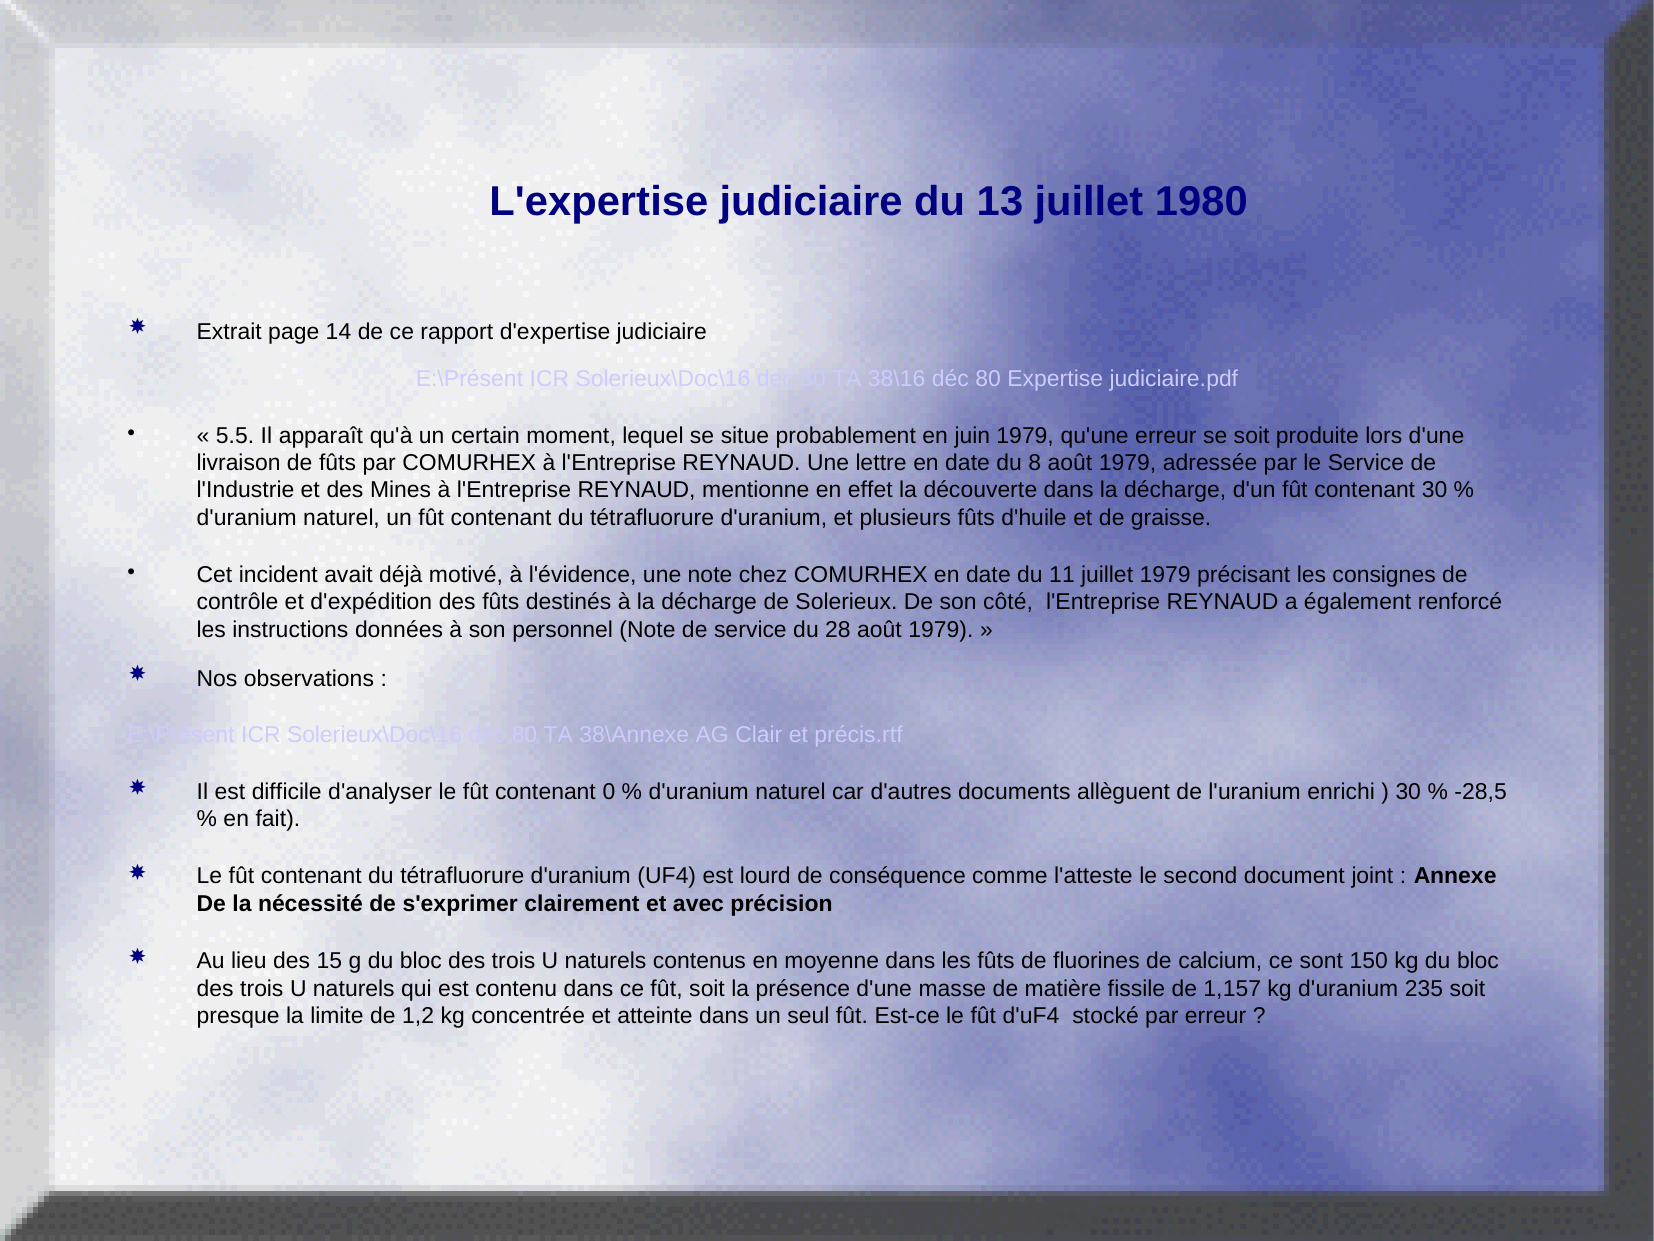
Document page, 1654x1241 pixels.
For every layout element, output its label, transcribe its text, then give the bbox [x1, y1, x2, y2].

list Extrait page 14 de ce rapport d'expertise judiciaire E:\Présent ICR Solerieux\Doc\16 dec 80 TA 38\16 déc 80 Expertise judiciaire.pdf « 5.5. Il apparaît qu'à un certain moment, lequel se situe probablement en juin 1979, qu'une erreur se soit produite lors d'une livraison de fûts par COMURHEX à l'Entreprise REYNAUD. Une lettre en date du 8 août 1979, adressée par le Service de l'Industrie et des Mines à l'Entreprise REYNAUD, mentionne en effet la découverte dans la décharge, d'un fût contenant 30 % d'uranium naturel, un fût contenant du tétrafluorure d'uranium, et plusieurs fûts d'huile et de graisse. Cet incident avait déjà motivé, à l'évidence, une note chez COMURHEX en date du 11 juillet 1979 précisant les consignes de contrôle et d'expédition des fûts destinés à la décharge de Solerieux. De son côté, l'Entreprise REYNAUD a également renforcé les instructions données à son personnel (Note de service du 28 août 1979). » Nos observations : E:\Présent ICR Solerieux\Doc\16 dec 80 TA 38\Annexe AG Clair et précis.rtf Il est difficile d'analyser le fût contenant 0 % d'uranium naturel car d'autres documents allèguent de l'uranium enrichi ) 30 % -28,5 % en fait). Le fût contenant du tétrafluorure d'uranium (UF4) est lourd de conséquence comme l'atteste le second document joint : Annexe De la nécessité de s'exprimer clairement et avec précision Au lieu des 15 g du bloc des trois U naturels contenus en moyenne dans les fûts de fluorines de calcium, ce sont 150 kg du bloc des trois U naturels qui est contenu dans ce fût, soit la présence d'une masse de matière fissile de 1,157 kg d'uranium 235 soit presque la limite de 1,2 kg concentrée et atteinte dans un seul fût. Est-ce le fût d'uF4 stocké par erreur ? [121, 324, 1528, 1104]
picture [0, 0, 1654, 1241]
title L'expertise judiciaire du 13 juillet 1980 [201, 105, 1537, 306]
